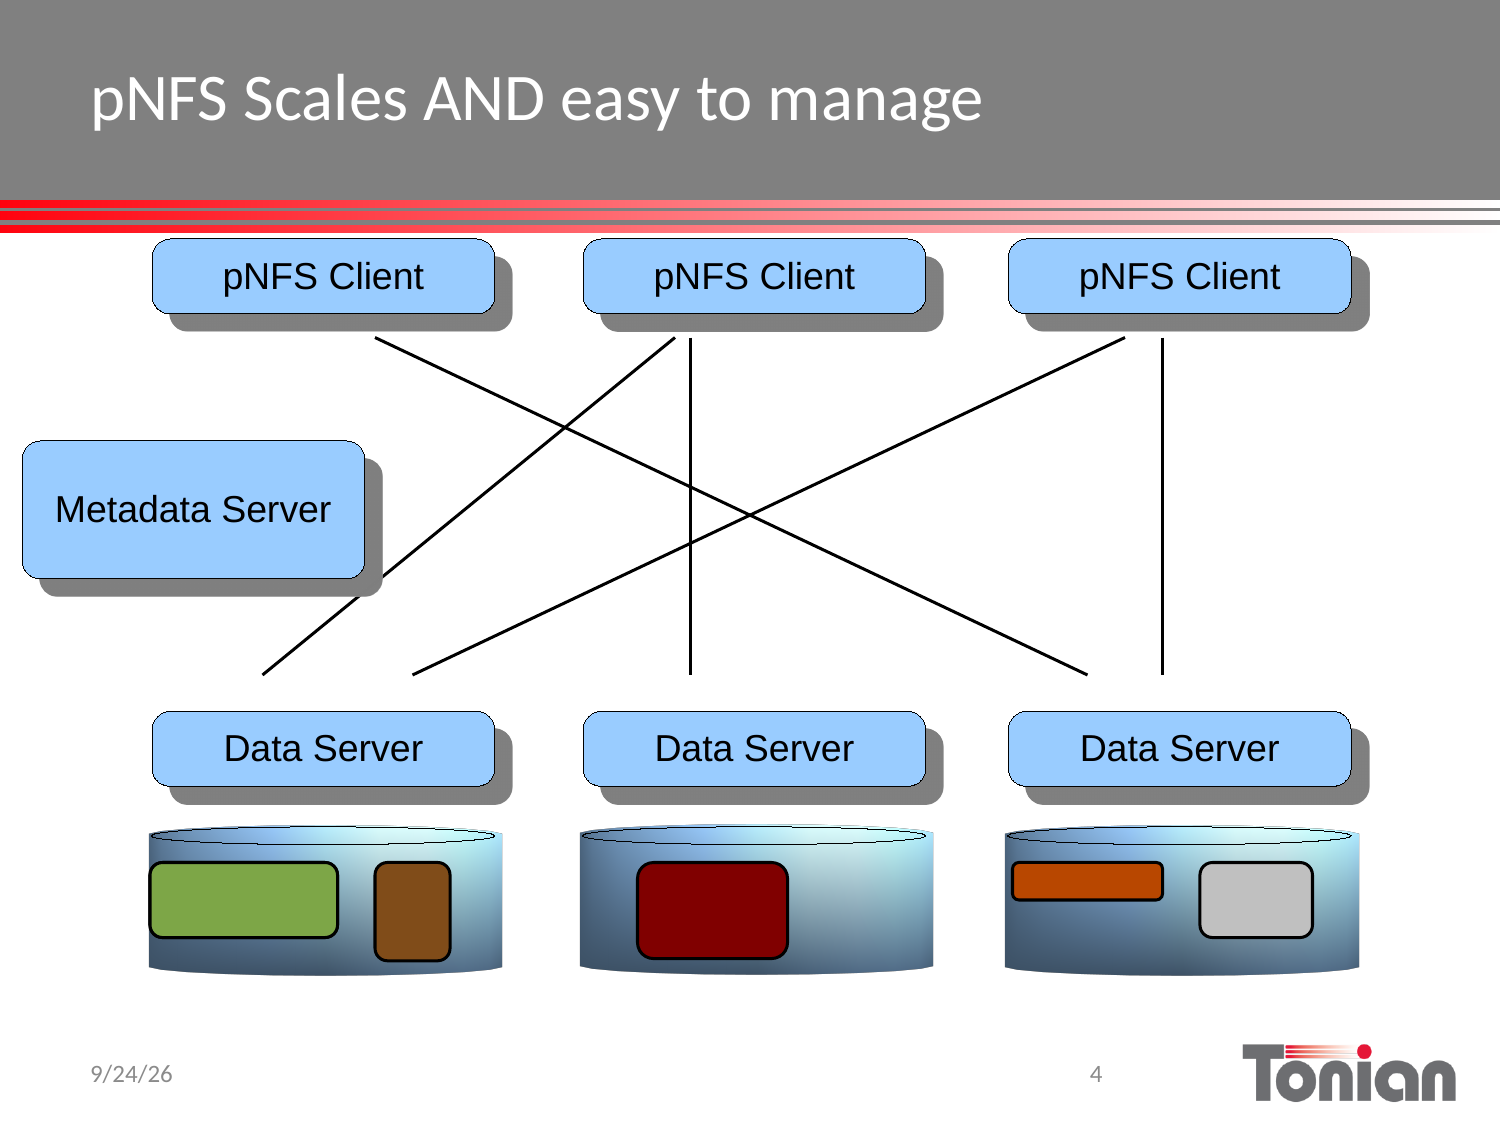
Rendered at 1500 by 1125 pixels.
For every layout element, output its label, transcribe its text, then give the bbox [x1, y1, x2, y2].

text_box [375, 862, 451, 961]
picture [1237, 1038, 1462, 1119]
text_box pNFS Client [583, 238, 926, 314]
text_box pNFS Client [1008, 238, 1352, 314]
text_box [1199, 862, 1313, 938]
text_box pNFS Client [152, 238, 495, 314]
text_box [637, 862, 788, 959]
text_box [149, 862, 338, 938]
slide_number <number> [1074, 1042, 1425, 1103]
text_box Data Server [583, 711, 926, 787]
title pNFS Scales AND easy to manage [75, 0, 1425, 188]
text_box Metadata Server [22, 440, 365, 579]
text_box [1012, 862, 1163, 901]
text_box Data Server [152, 711, 495, 787]
text_box Data Server [1008, 711, 1352, 787]
slide_number 6/28/12 [75, 1042, 425, 1103]
